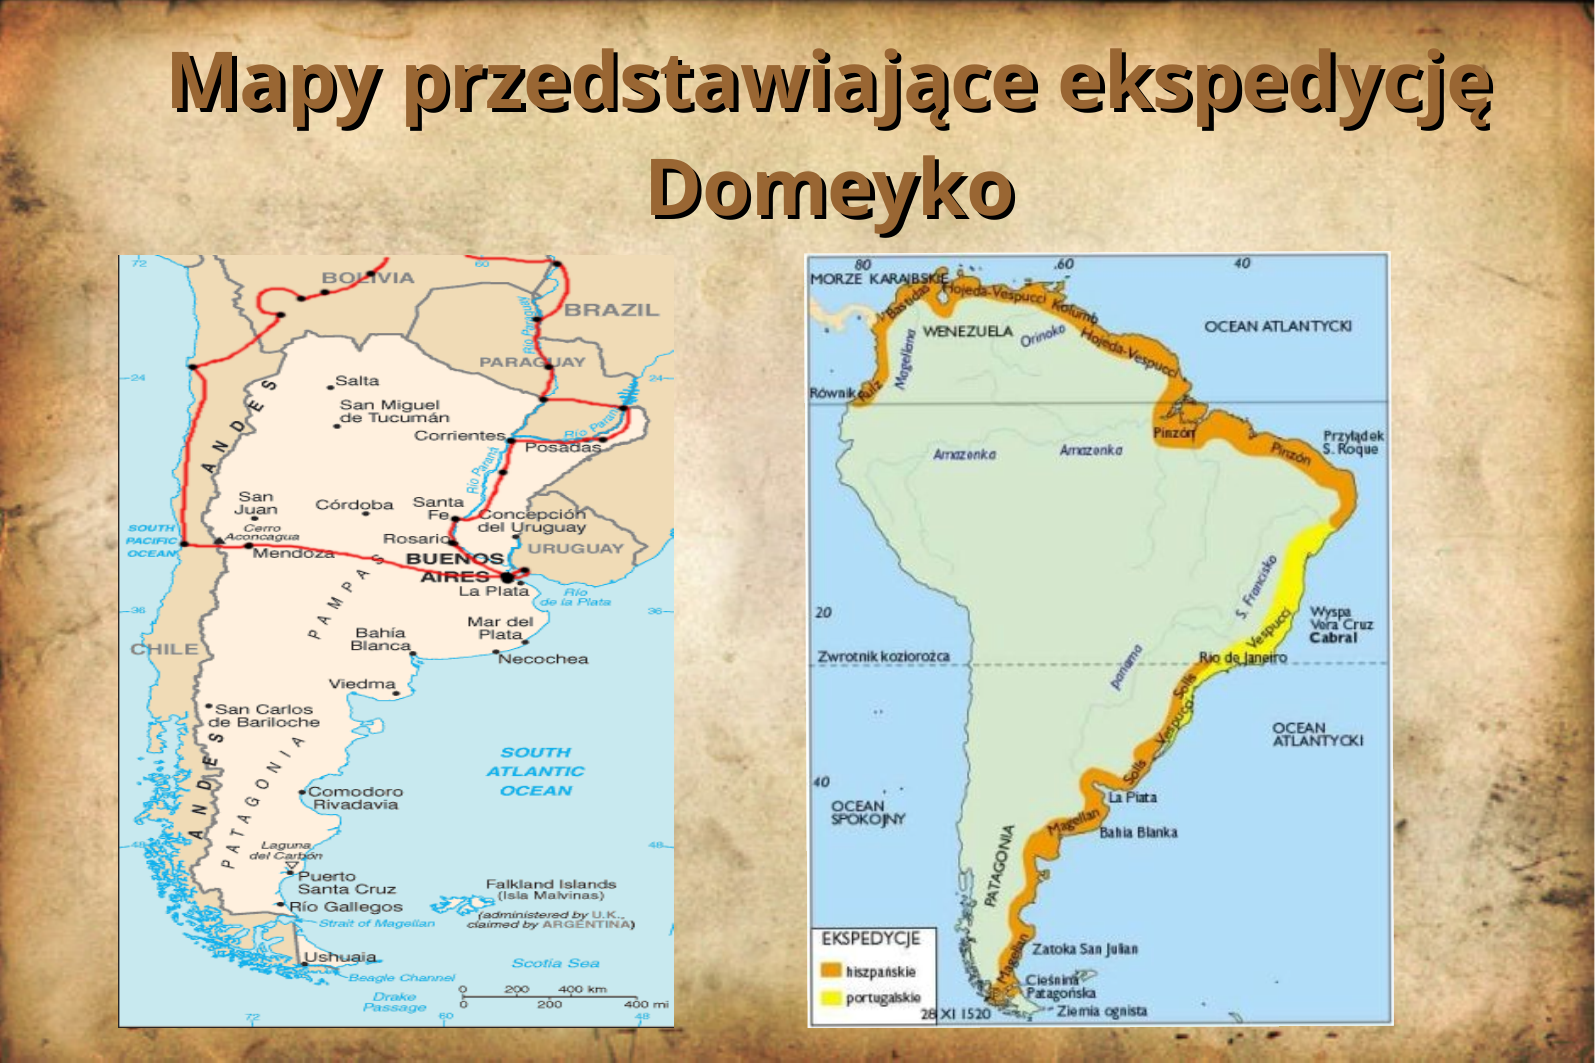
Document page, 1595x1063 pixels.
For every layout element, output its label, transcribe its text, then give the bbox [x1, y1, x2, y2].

title Mapy przedstawiające ekspedycję Domeyko [112, 42, 1548, 220]
picture [0, 0, 1595, 1063]
